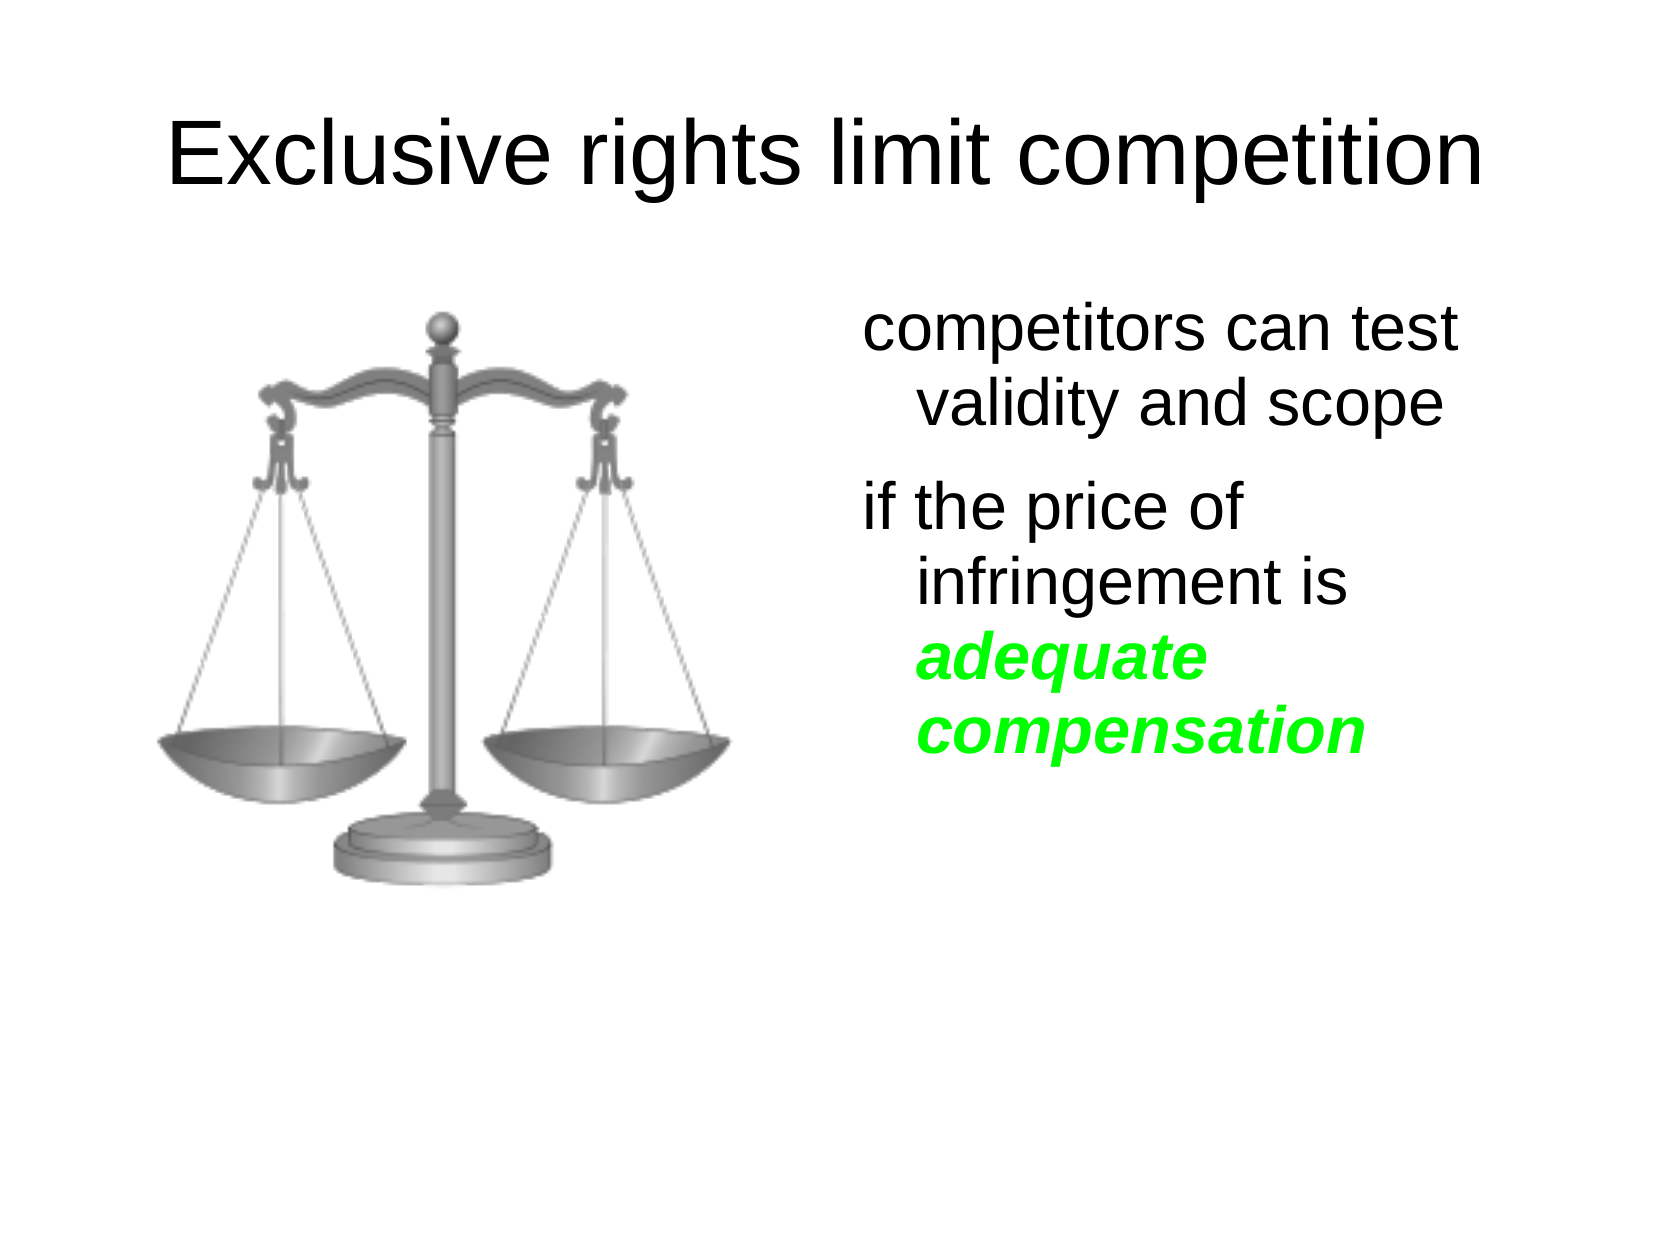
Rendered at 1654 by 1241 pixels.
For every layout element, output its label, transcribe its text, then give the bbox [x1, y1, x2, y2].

picture [150, 299, 739, 901]
list competitors can test validity and scope if the price of infringement is adequate compensation [845, 290, 1572, 1109]
title Exclusive rights limit competition [82, 49, 1571, 257]
